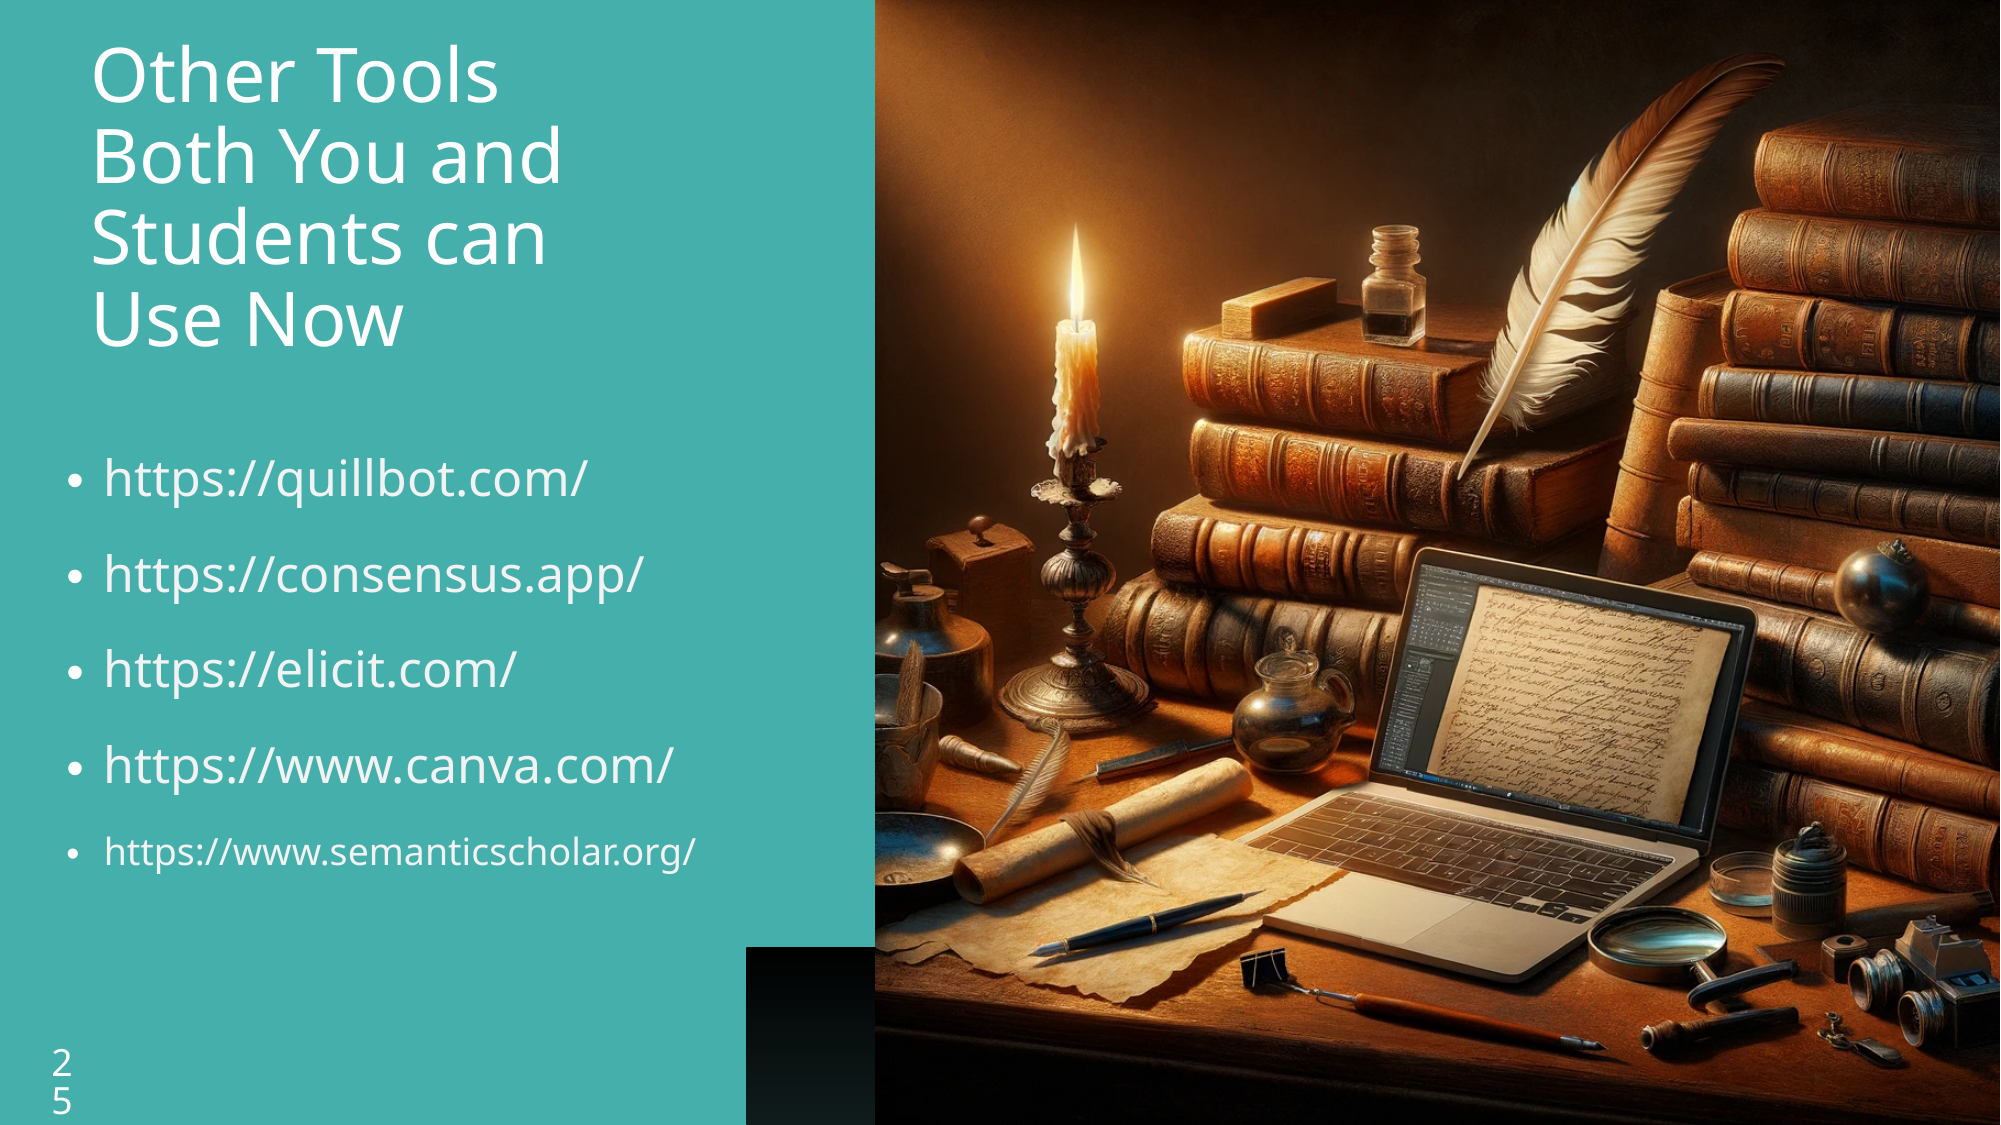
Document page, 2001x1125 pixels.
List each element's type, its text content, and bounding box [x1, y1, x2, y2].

text_box 25 [36, 1031, 107, 1093]
picture [875, 0, 2000, 1125]
list https://quillbot.com/ https://consensus.app/ https://elicit.com/ https://www.canva.com/ https://www.semanticscholar.org/ [66, 439, 706, 1000]
title Other Tools Both You and Students can Use Now [90, 34, 676, 363]
text_box [0, 0, 875, 1125]
